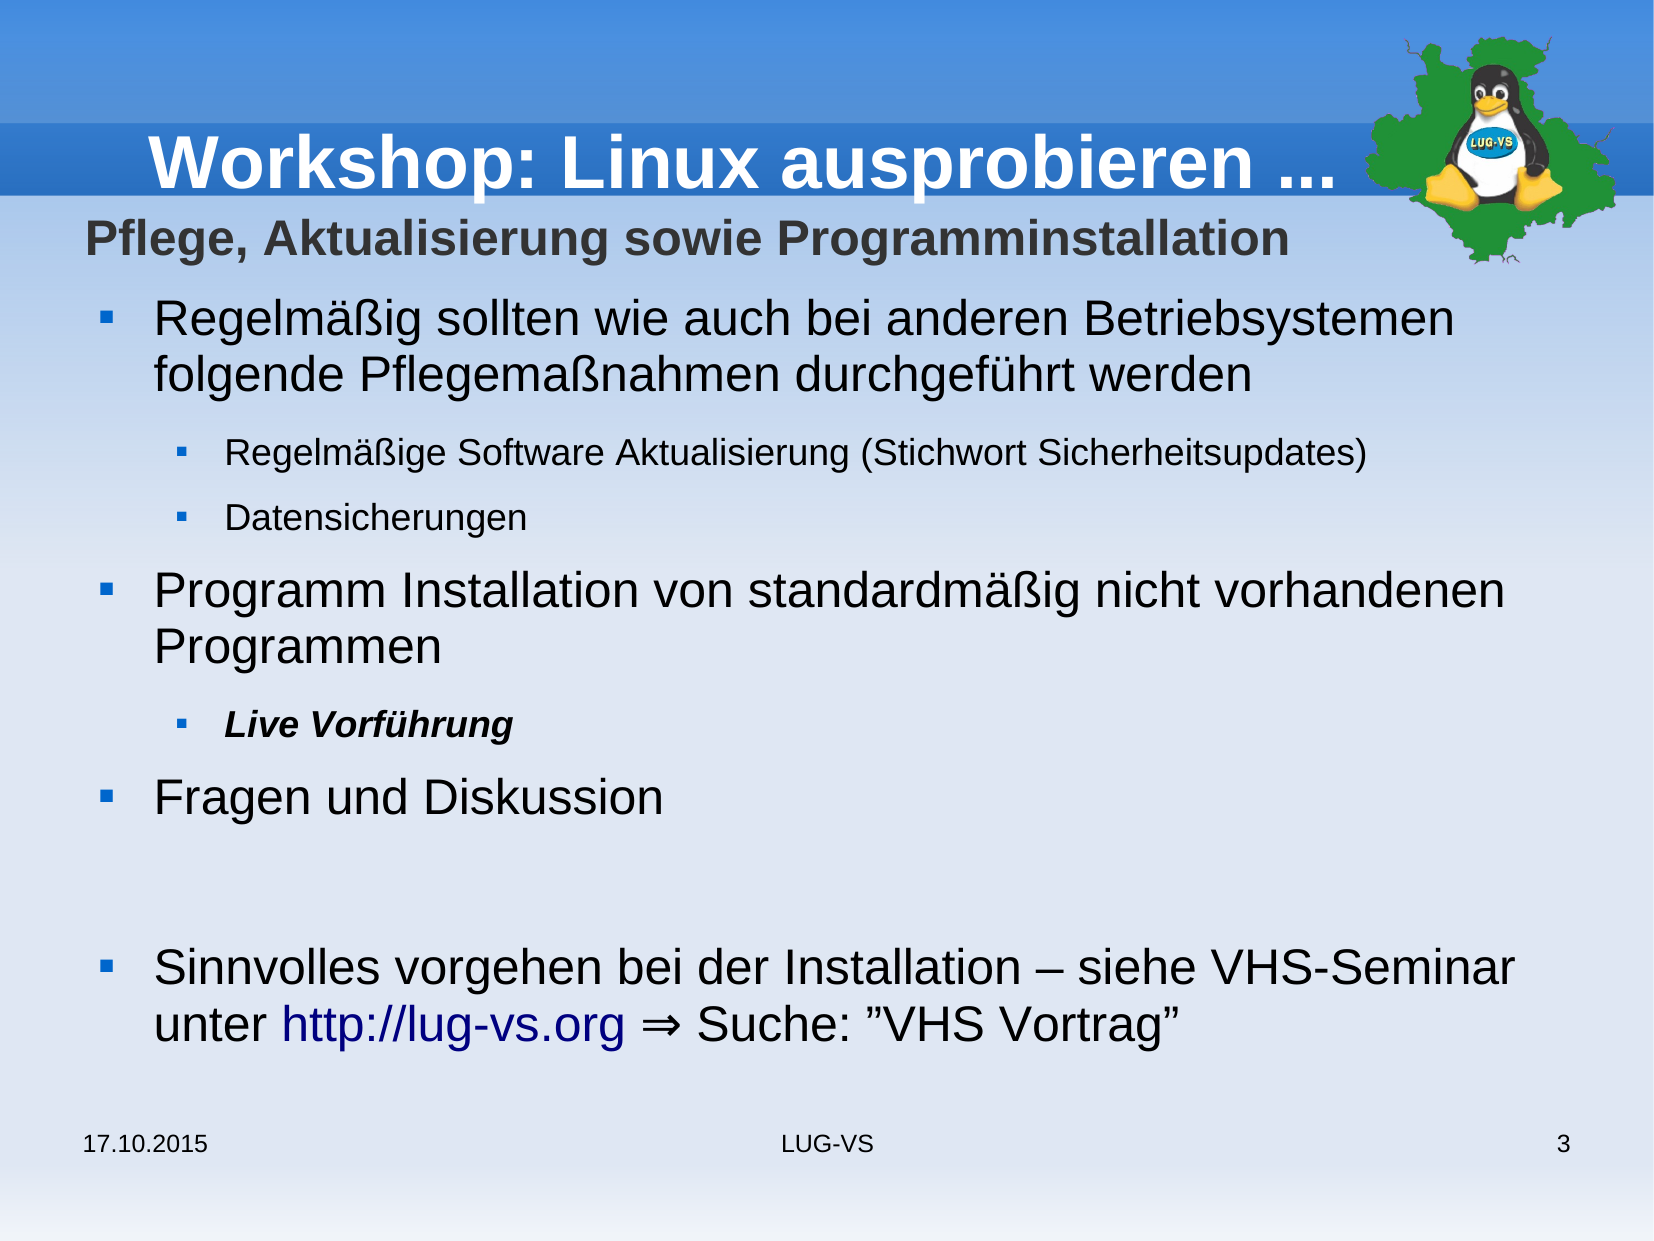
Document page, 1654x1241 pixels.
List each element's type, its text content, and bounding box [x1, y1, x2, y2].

picture [0, 0, 1654, 1241]
list Regelmäßig sollten wie auch bei anderen Betriebsystemen folgende Pflegemaßnahmen durchgeführt werden Regelmäßige Software Aktualisierung (Stichwort Sicherheitsupdates) Datensicherungen Programm Installation von standardmäßig nicht vorhandenen Programmen Live Vorführung Fragen und Diskussion Sinnvolles vorgehen bei der Installation – siehe VHS-Seminar unter http://lug-vs.org ⇒ Suche: ”VHS Vortrag” [82, 290, 1571, 1109]
text_box Pflege, Aktualisierung sowie Programminstallation [14, 209, 1418, 267]
title Workshop: Linux ausprobieren ... [0, 59, 1489, 267]
picture [1489, 137, 1512, 149]
